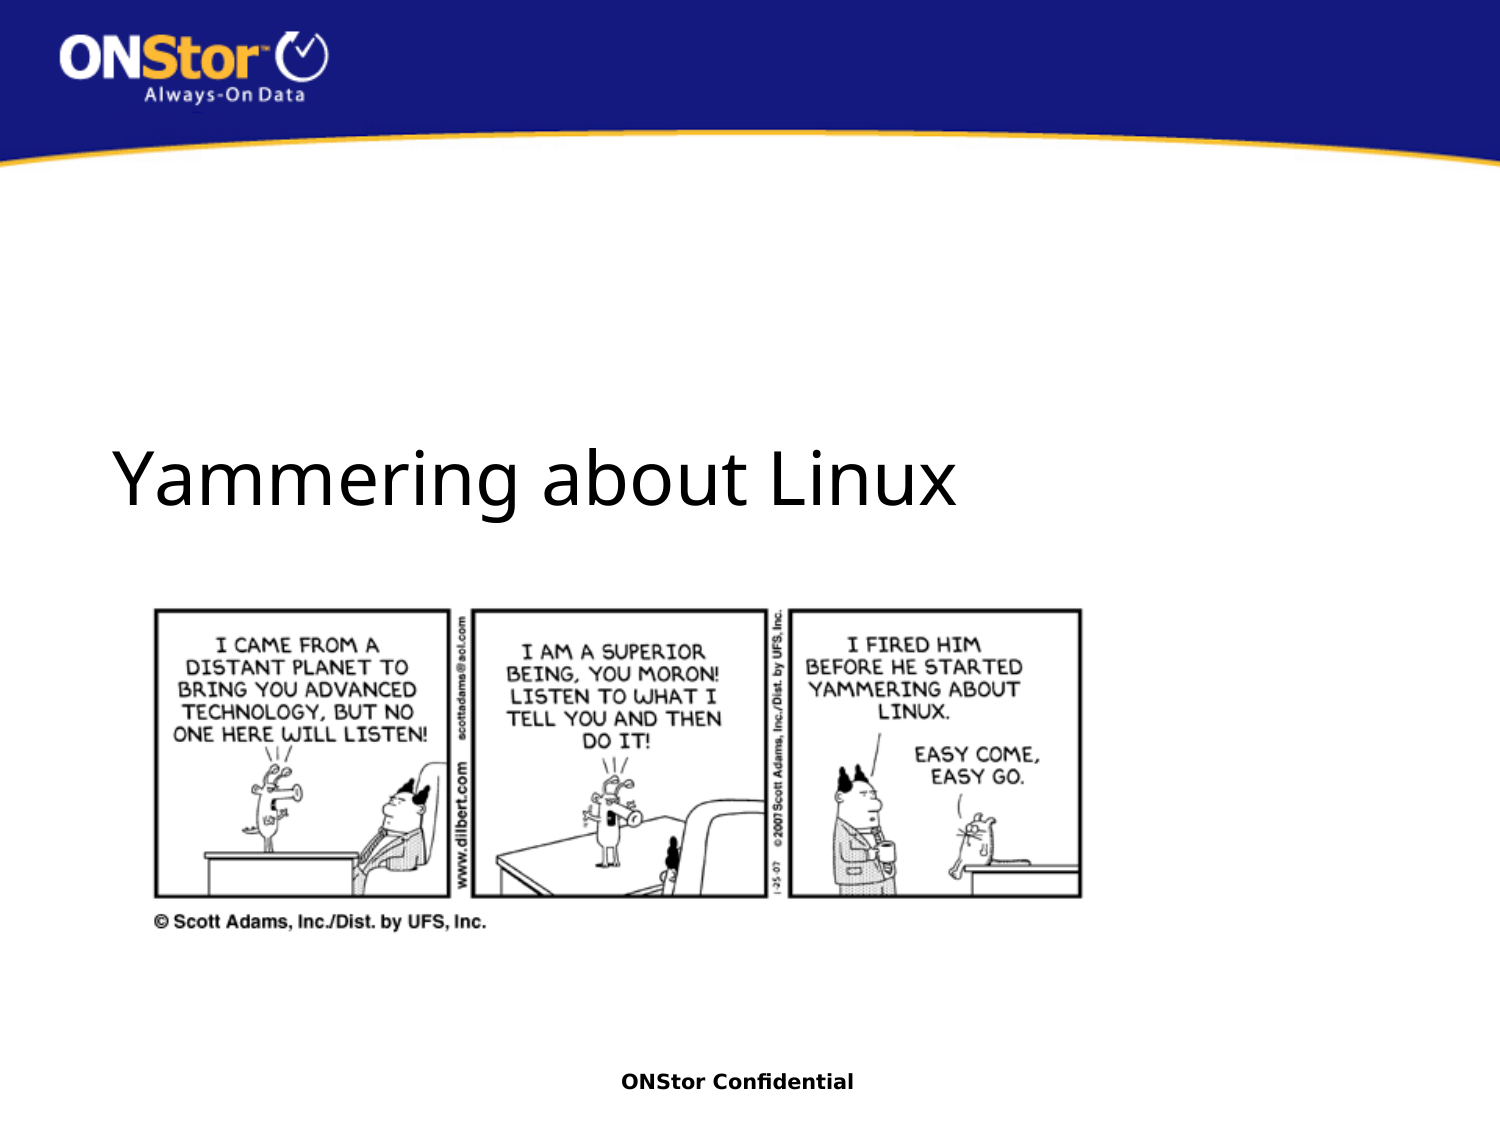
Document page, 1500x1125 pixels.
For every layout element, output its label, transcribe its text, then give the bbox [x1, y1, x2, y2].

picture [150, 604, 1088, 938]
title Yammering about Linux [112, 382, 1388, 570]
